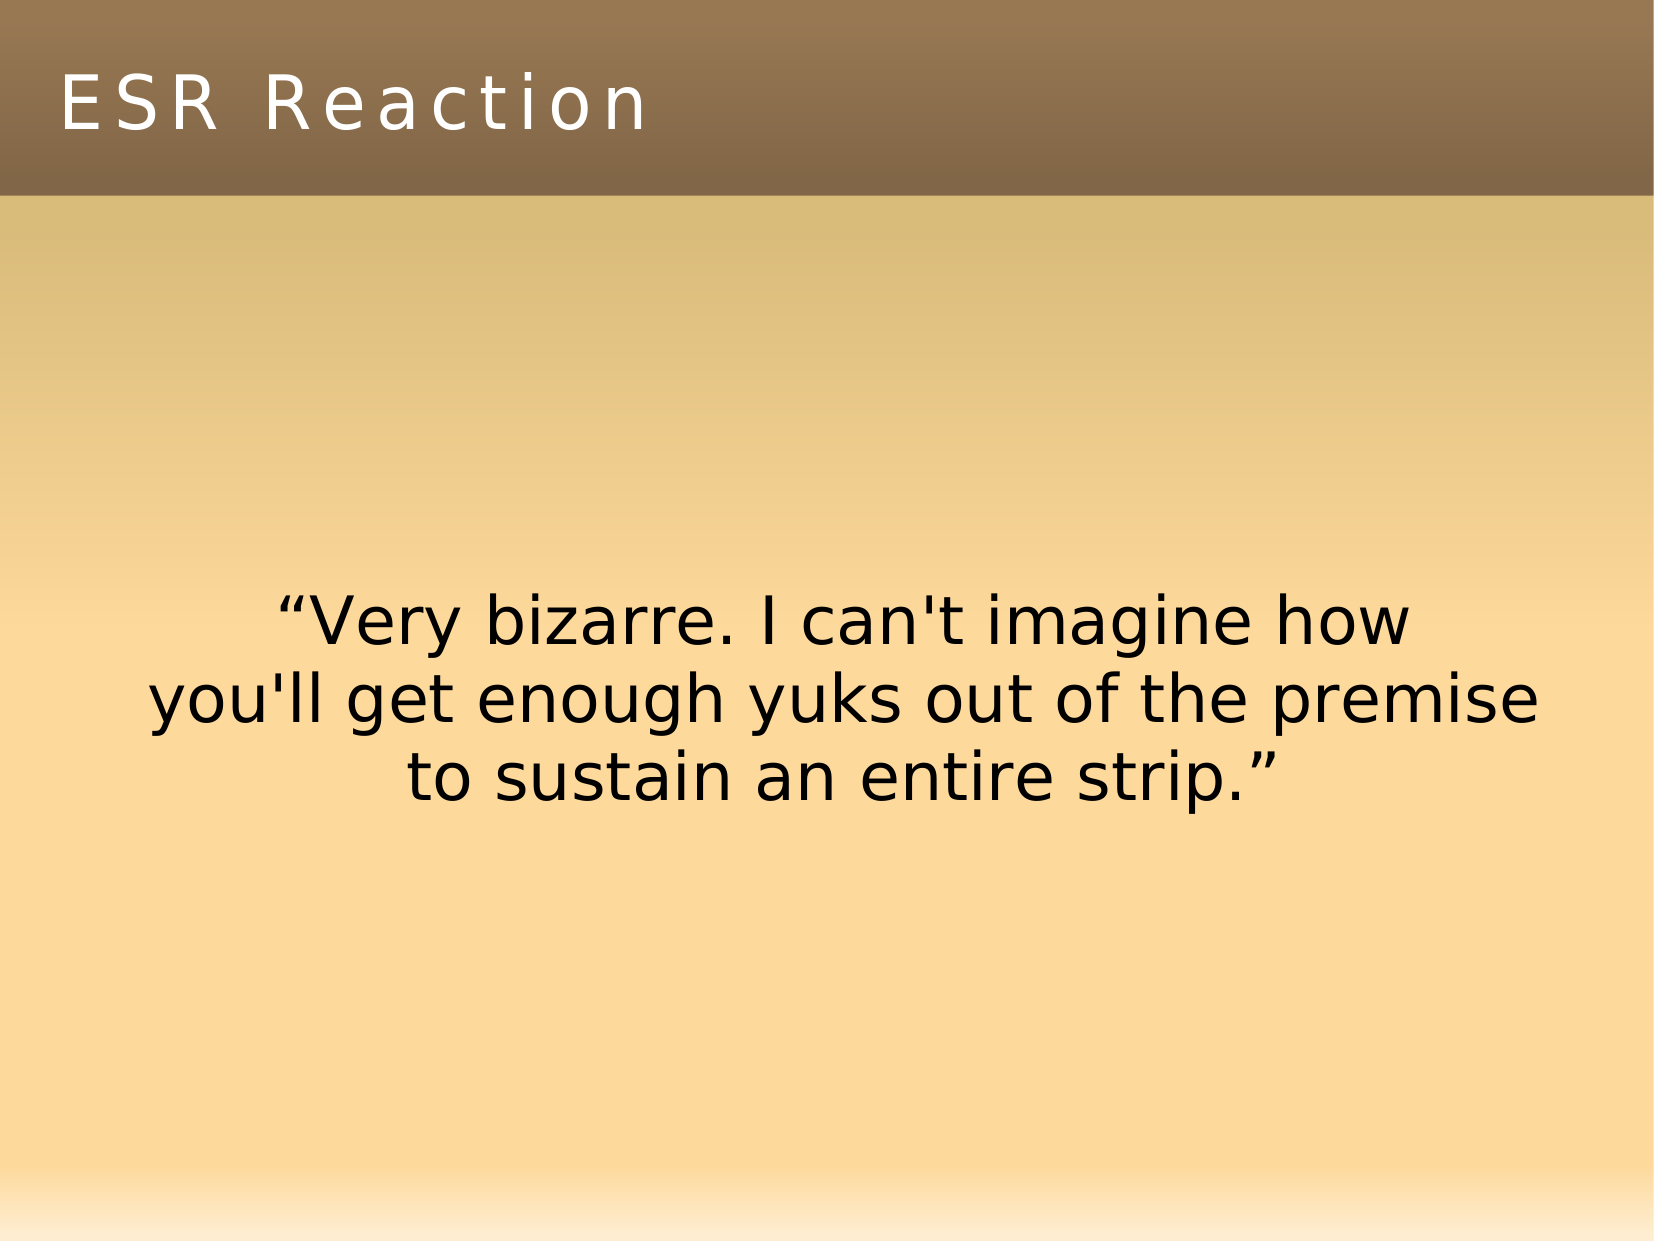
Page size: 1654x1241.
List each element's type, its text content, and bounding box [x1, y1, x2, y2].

subtitle “Very bizarre. I can't imagine how you'll get enough yuks out of the premise to sustain an entire strip.” [82, 290, 1571, 1109]
picture [0, 0, 1654, 1241]
title ESR Reaction [59, 29, 1595, 178]
